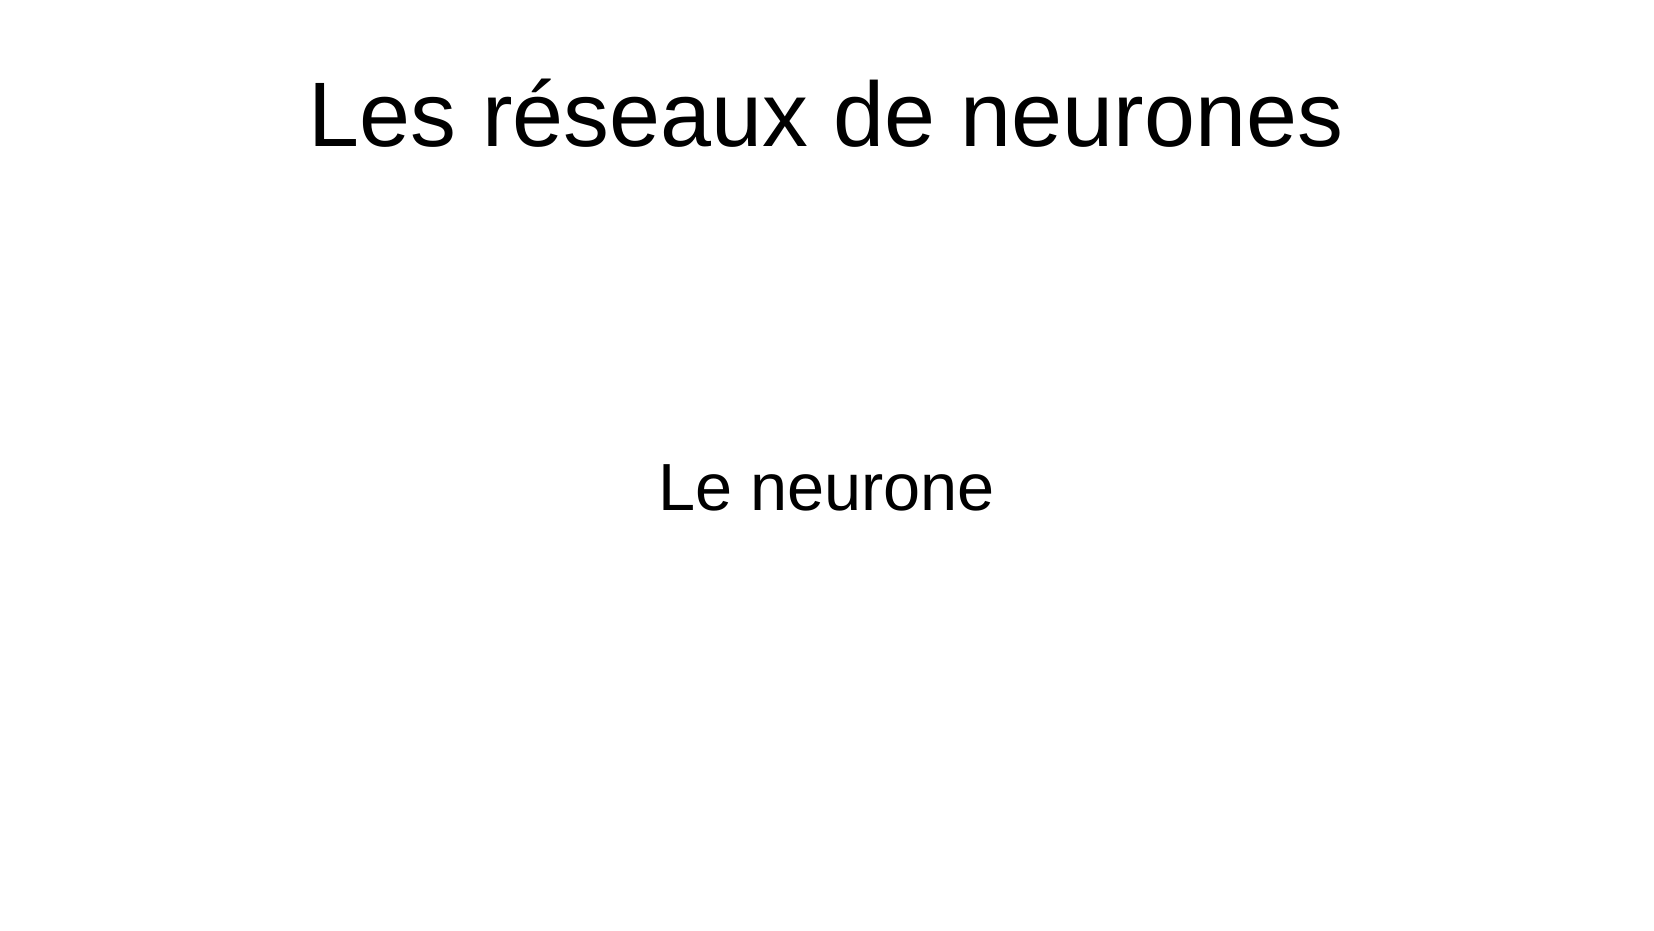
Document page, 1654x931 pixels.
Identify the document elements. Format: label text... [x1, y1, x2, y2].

title Les réseaux de neurones [82, 37, 1571, 193]
subtitle Le neurone [82, 217, 1571, 758]
